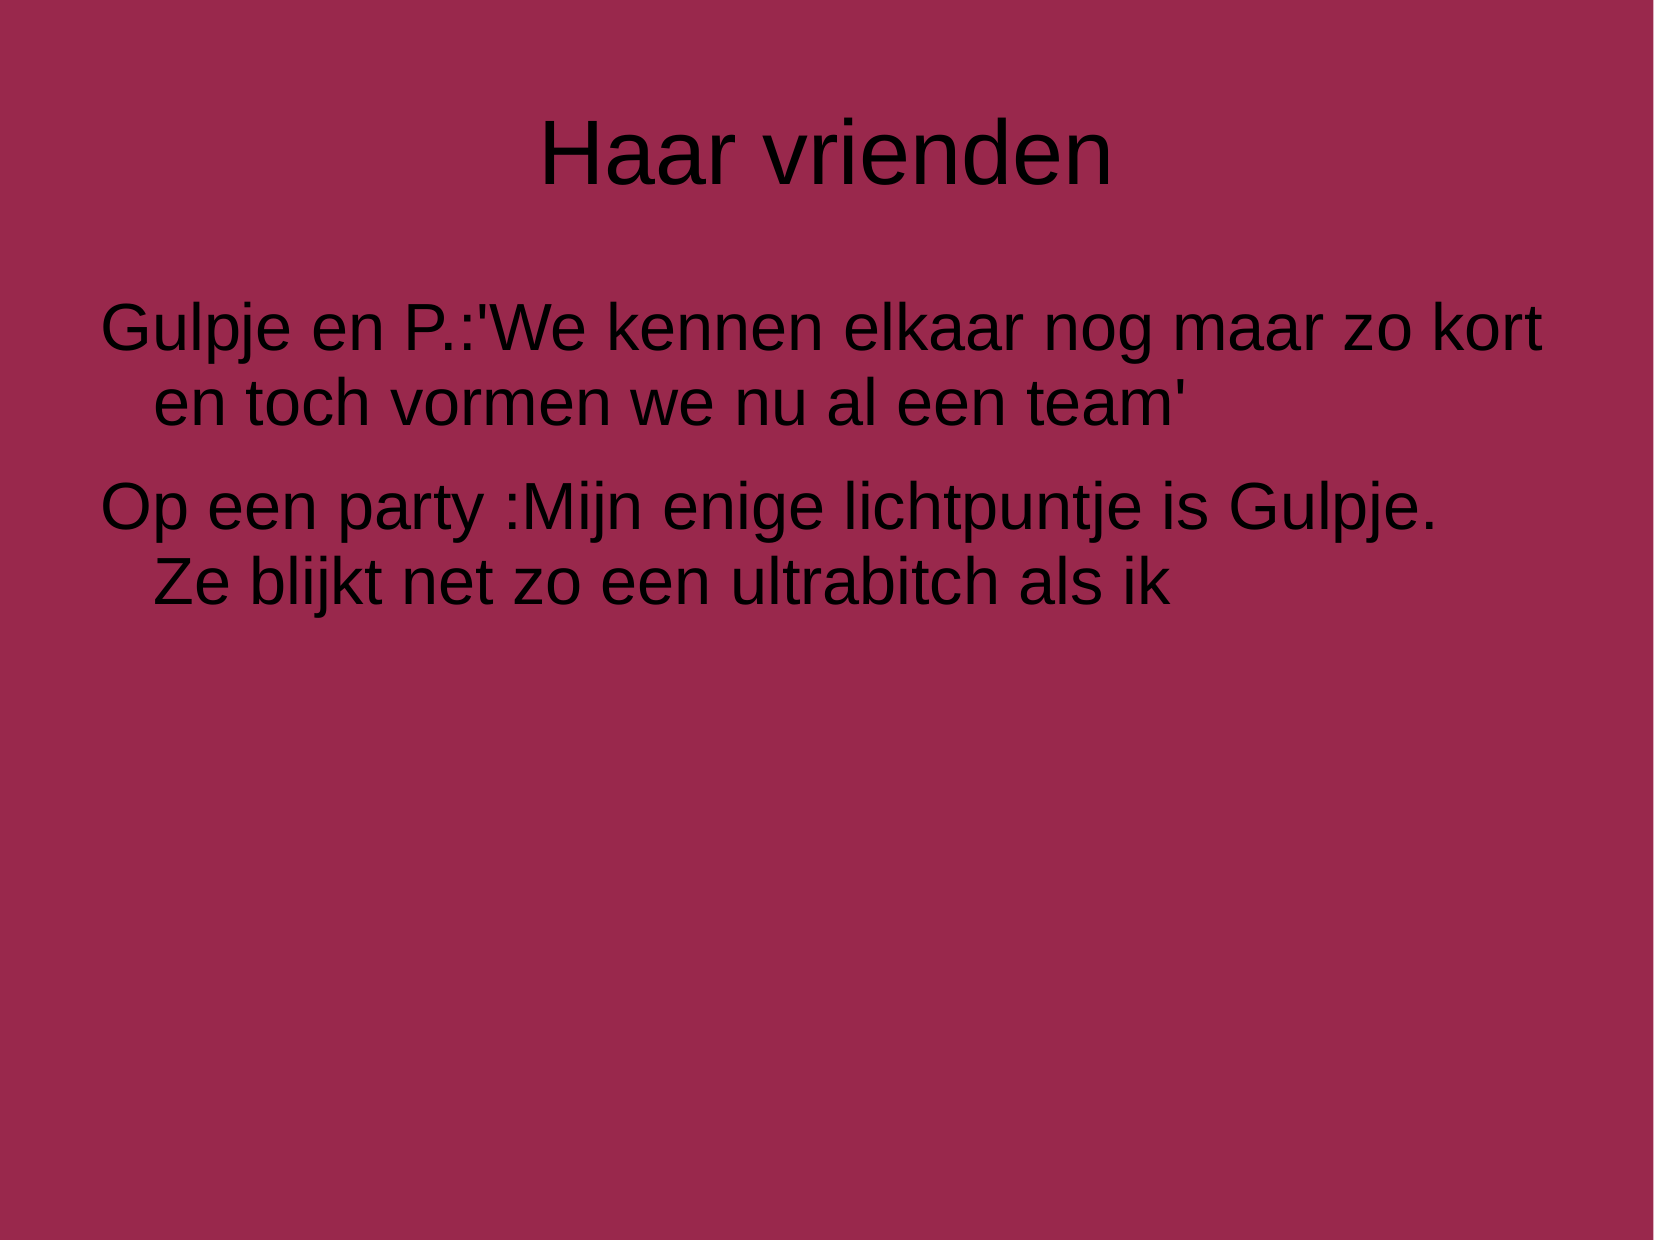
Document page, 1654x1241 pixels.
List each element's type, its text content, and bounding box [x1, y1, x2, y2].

title Haar vrienden [82, 56, 1571, 250]
list Gulpje en P.:'We kennen elkaar nog maar zo kort en toch vormen we nu al een team' Op een party :Mijn enige lichtpuntje is Gulpje. Ze blijkt net zo een ultrabitch als ik [82, 290, 1571, 1094]
